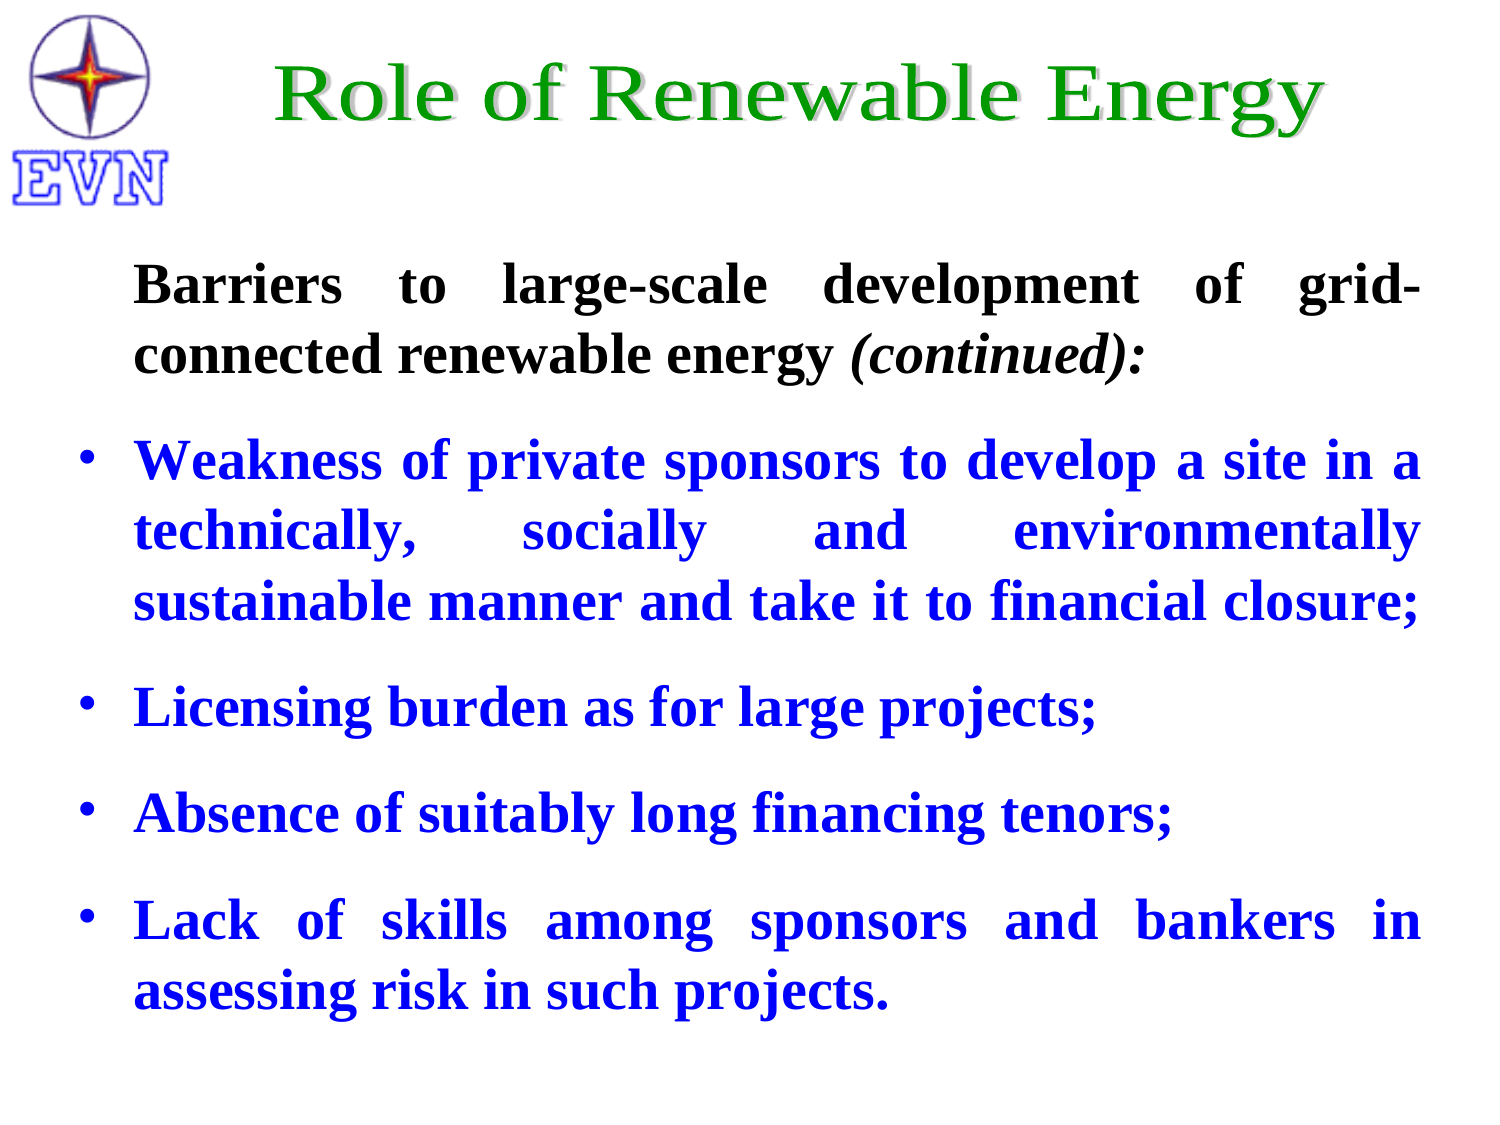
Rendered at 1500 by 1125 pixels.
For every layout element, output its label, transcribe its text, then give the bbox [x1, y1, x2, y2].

text_box Role of Renewable Energy [901, 63, 947, 121]
text_box Role of Renewable Energy [951, 63, 976, 120]
text_box Role of Renewable Energy [589, 66, 652, 120]
text_box Role of Renewable Energy [655, 81, 692, 121]
text_box Role of Renewable Energy [1157, 81, 1194, 121]
text_box Role of Renewable Energy [416, 81, 454, 121]
text_box Role of Renewable Energy [387, 63, 412, 120]
text_box Role of Renewable Energy [1231, 78, 1275, 138]
text_box Role of Renewable Energy [861, 81, 900, 121]
text_box Role of Renewable Energy [980, 81, 1017, 121]
text_box Role of Renewable Energy [1198, 81, 1229, 120]
text_box Role of Renewable Energy [532, 62, 563, 120]
text_box Role of Renewable Energy [747, 81, 784, 121]
text_box Role of Renewable Energy [340, 81, 383, 121]
text_box Role of Renewable Energy [484, 81, 527, 121]
text_box Role of Renewable Energy [1047, 66, 1100, 120]
text_box Role of Renewable Energy [1106, 81, 1152, 120]
text_box Role of Renewable Energy [274, 66, 338, 120]
text_box Role of Renewable Energy [697, 81, 743, 120]
text_box Role of Renewable Energy [787, 82, 858, 121]
text_box Barriers to large-scale development of grid-connected renewable energy (continued): Weakness of private sponsors to develop a site in a technically, socially and environmentally sustainable manner and take it to financial closure; Licensing burden as for large projects; Absence of suitably long financing tenors; Lack of skills among sponsors and bankers in assessing risk in such projects. [62, 237, 1438, 1029]
picture [0, 0, 179, 223]
text_box Role of Renewable Energy [1277, 82, 1325, 138]
